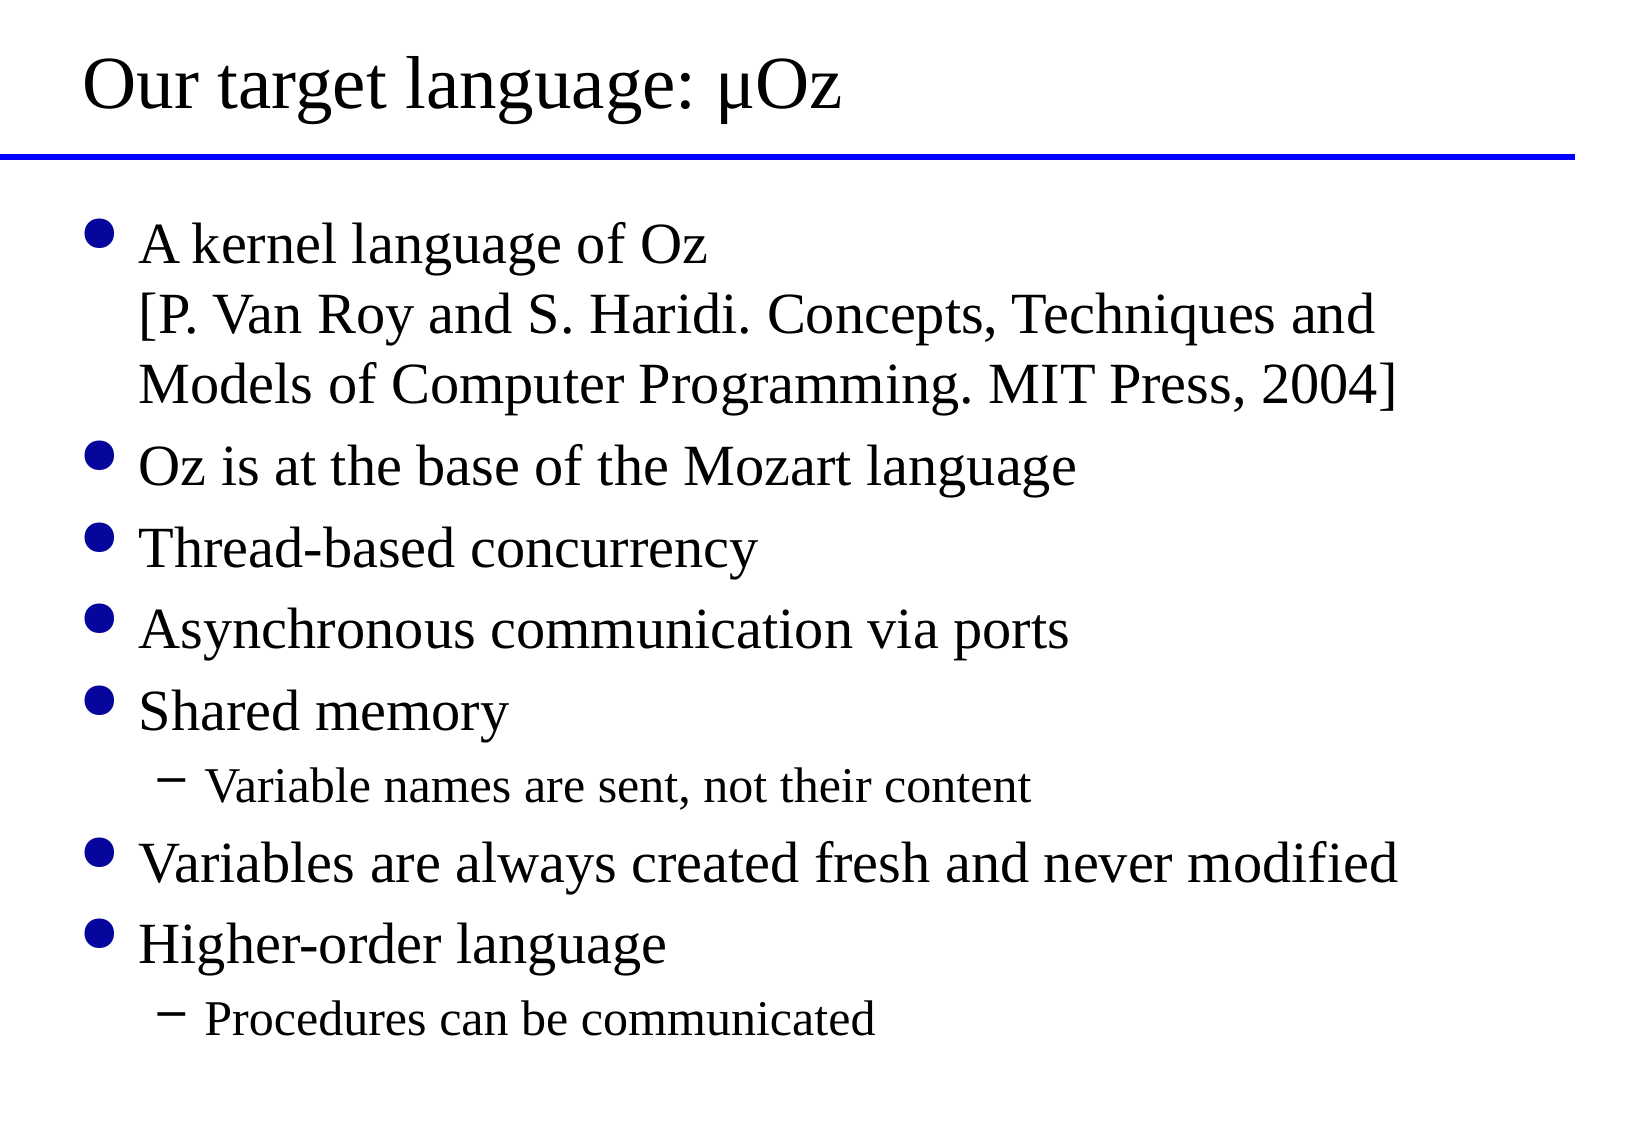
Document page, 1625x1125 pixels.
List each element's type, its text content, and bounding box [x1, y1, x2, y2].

list A kernel language of Oz [P. Van Roy and S. Haridi. Concepts, Techniques and Models of Computer Programming. MIT Press, 2004] Oz is at the base of the Mozart language Thread-based concurrency Asynchronous communication via ports Shared memory Variable names are sent, not their content Variables are always created fresh and never modified Higher-order language Procedures can be communicated [67, 198, 1478, 1061]
title Our target language: μOz [67, 27, 1544, 131]
